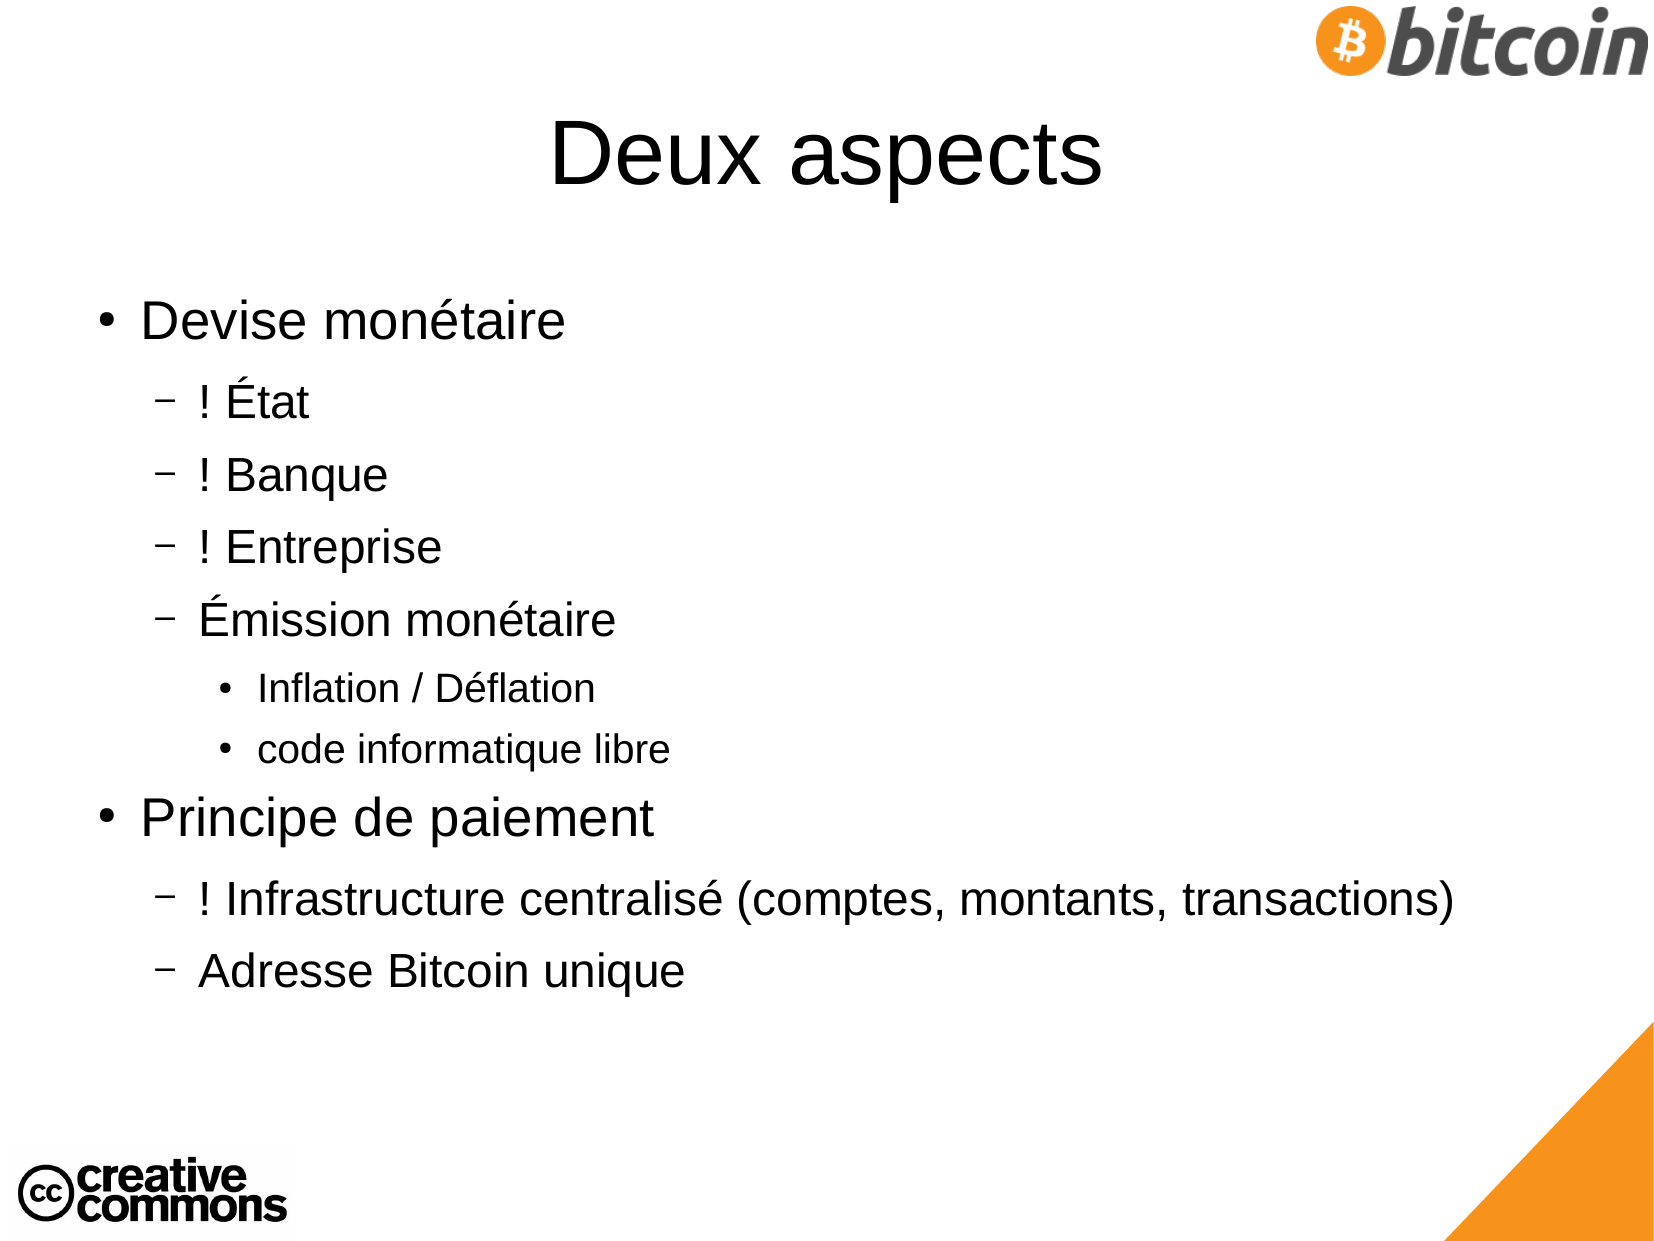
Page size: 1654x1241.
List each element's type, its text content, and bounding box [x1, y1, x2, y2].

list Devise monétaire ! État ! Banque ! Entreprise Émission monétaire Inflation / Déflation code informatique libre Principe de paiement ! Infrastructure centralisé (comptes, montants, transactions) Adresse Bitcoin unique [82, 290, 1538, 1010]
picture [1316, 6, 1648, 76]
title Deux aspects [82, 49, 1571, 257]
picture [3, 1139, 296, 1241]
